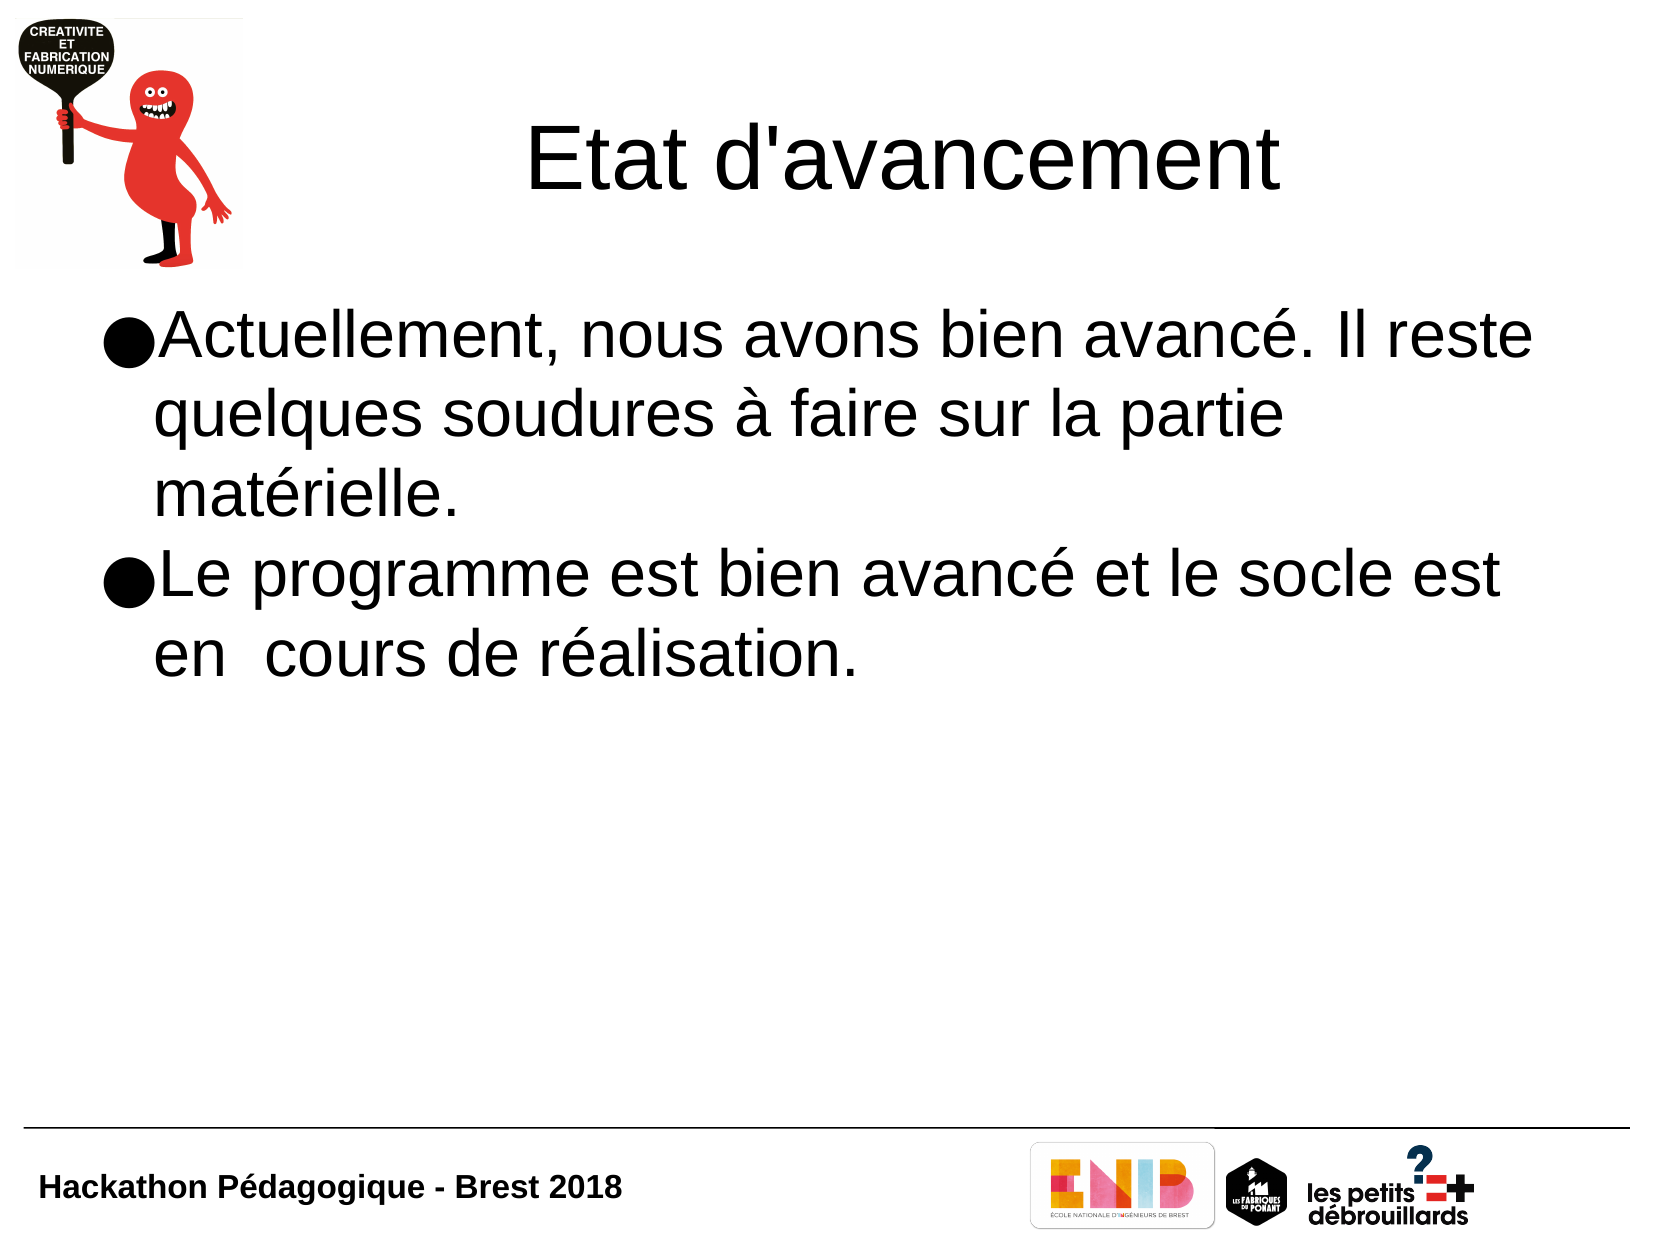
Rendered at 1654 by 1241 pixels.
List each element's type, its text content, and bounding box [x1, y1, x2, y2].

picture [1015, 1127, 1287, 1241]
text_box Etat d'avancement [236, 49, 1571, 257]
picture [1308, 1145, 1474, 1225]
text_box Actuellement, nous avons bien avancé. Il reste quelques soudures à faire sur la partie matérielle. Le programme est bien avancé et le socle est en cours de réalisation. [82, 290, 1571, 1109]
picture [15, 18, 243, 269]
text_box Hackathon Pédagogique - Brest 2018 [23, 1157, 945, 1212]
